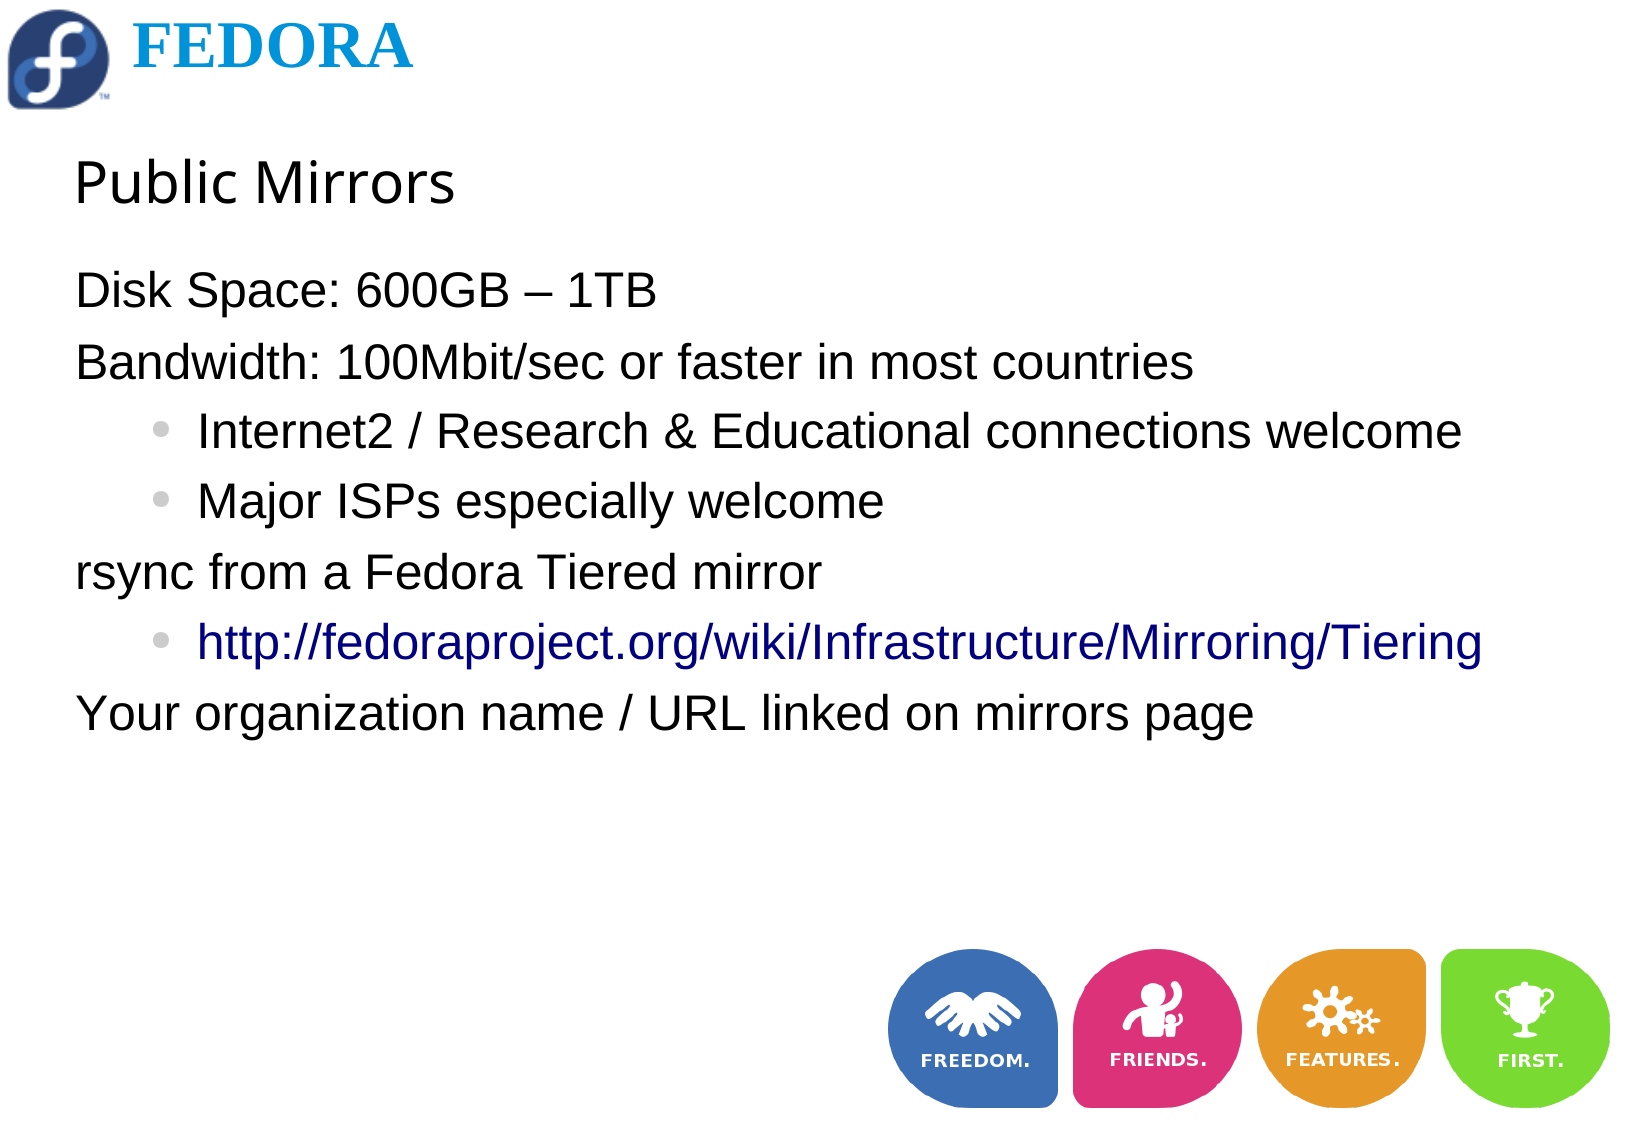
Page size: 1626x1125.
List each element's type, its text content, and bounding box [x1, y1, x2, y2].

title Public Mirrors [73, 127, 1480, 235]
picture [5, 5, 113, 113]
list Disk Space: 600GB – 1TB Bandwidth: 100Mbit/sec or faster in most countries Internet2 / Research & Educational connections welcome Major ISPs especially welcome rsync from a Fedora Tiered mirror http://fedoraproject.org/wiki/Infrastructure/Mirroring/Tiering Your organization name / URL linked on mirrors page [75, 262, 1538, 1087]
picture [888, 949, 1610, 1108]
